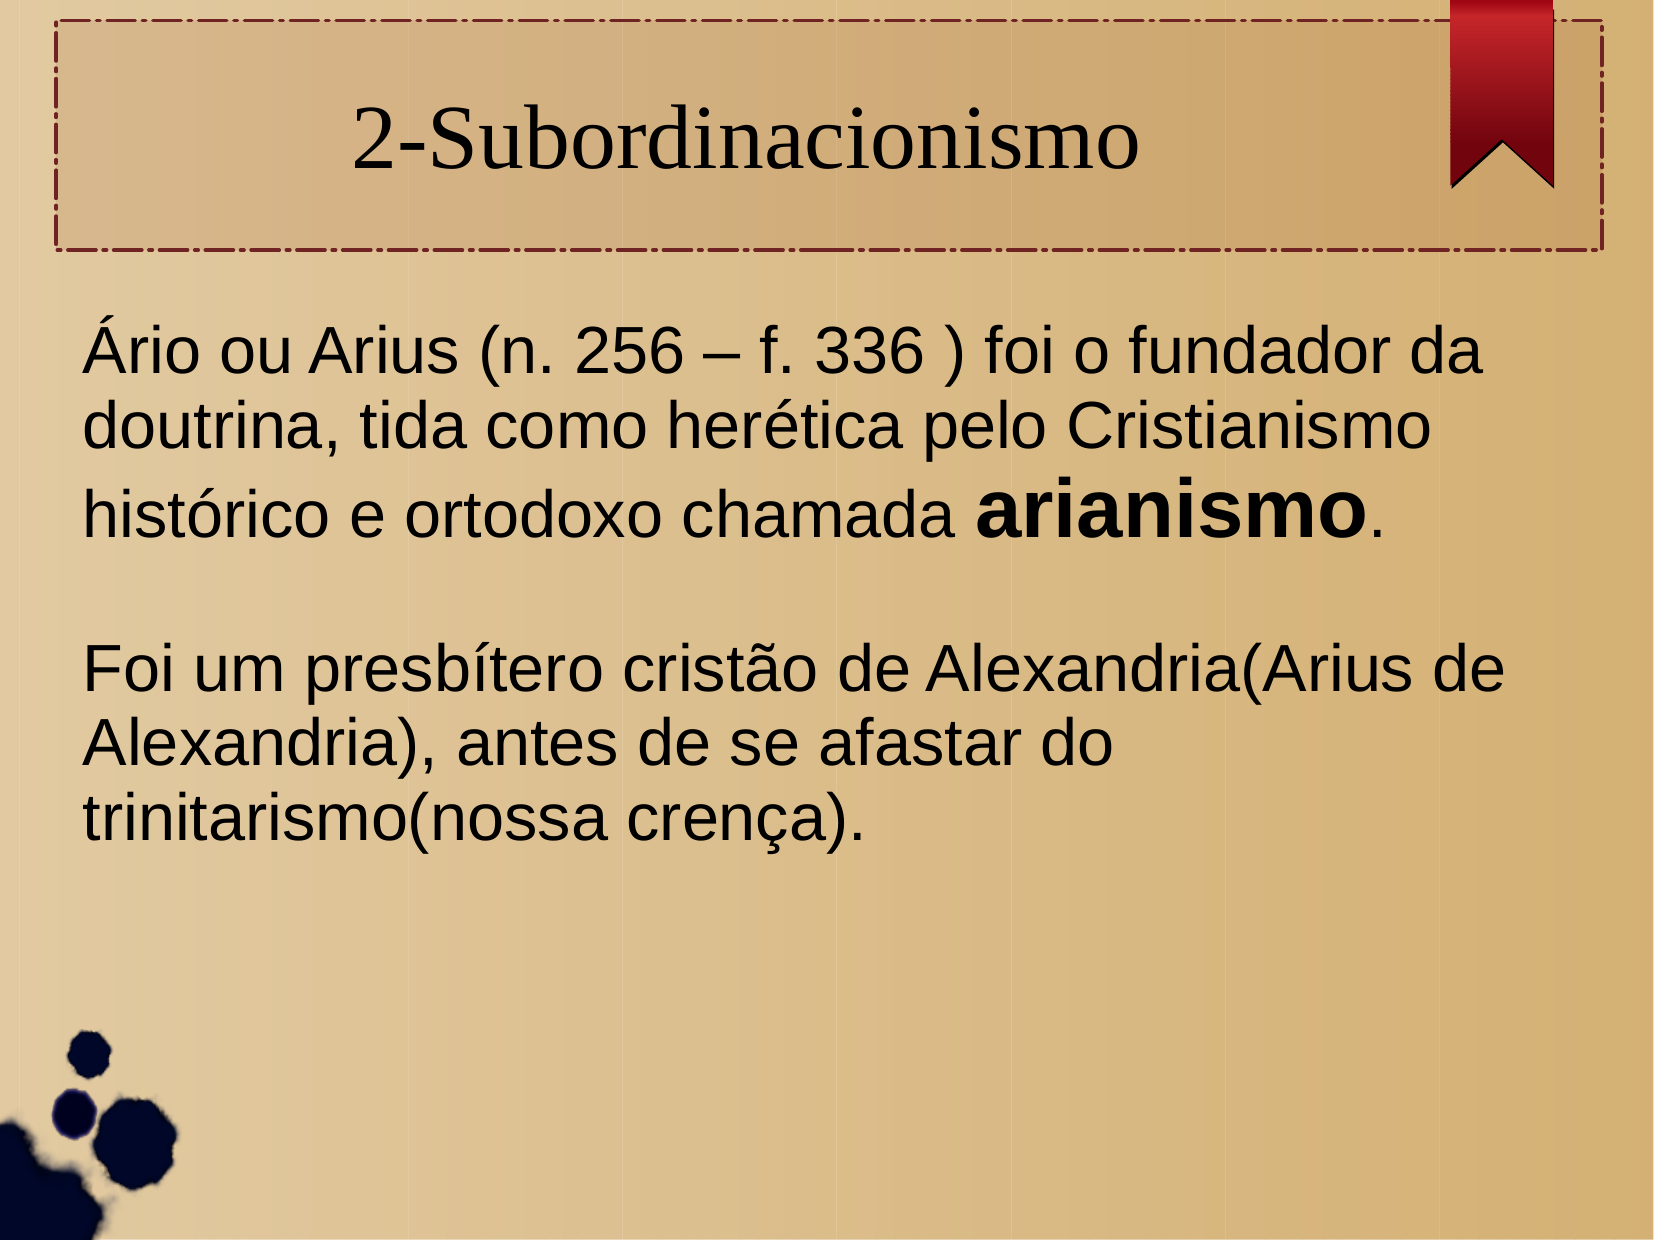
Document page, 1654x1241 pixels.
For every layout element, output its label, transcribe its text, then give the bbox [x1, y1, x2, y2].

subtitle Ário ou Arius (n. 256 – f. 336 ) foi o fundador da doutrina, tida como herética pelo Cristianismo histórico e ortodoxo chamada arianismo. Foi um presbítero cristão de Alexandria(Arius de Alexandria), antes de se afastar do trinitarismo(nossa crença). [82, 299, 1571, 1019]
title 2-Subordinacionismo [82, 47, 1412, 229]
